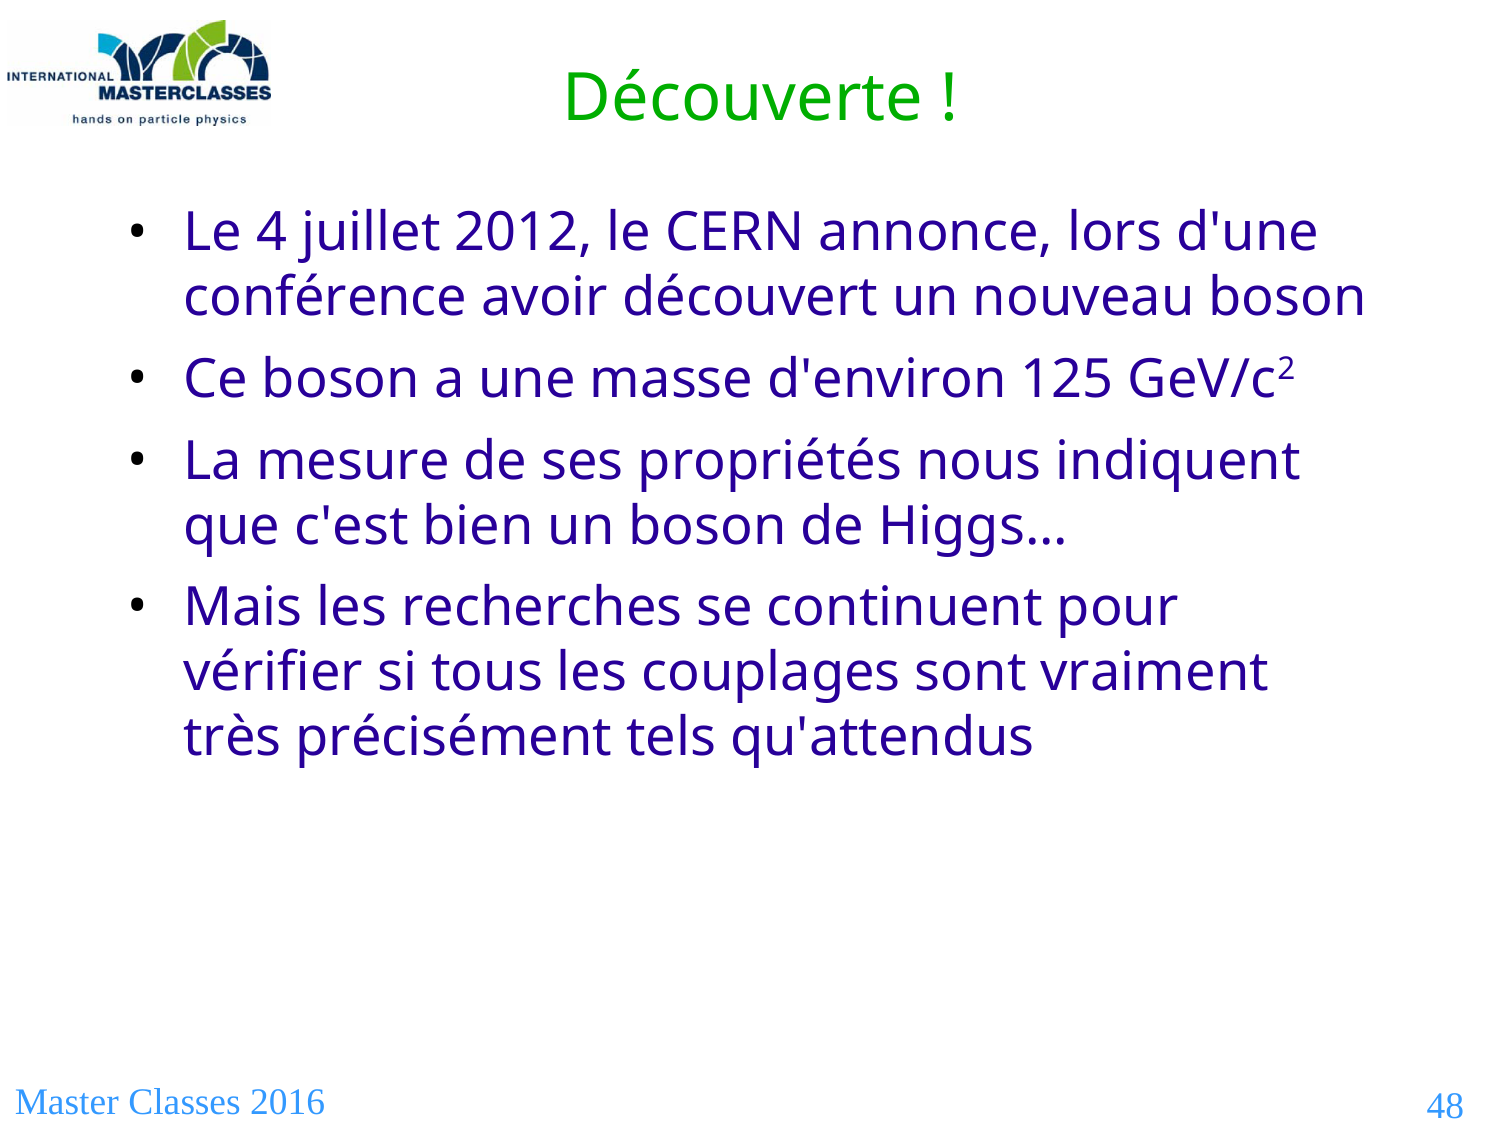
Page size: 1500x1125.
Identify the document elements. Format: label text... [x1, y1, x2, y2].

list Le 4 juillet 2012, le CERN annonce, lors d'une conférence avoir découvert un nouveau boson Ce boson a une masse d'environ 125 GeV/c2 La mesure de ses propriétés nous indiquent que c'est bien un boson de Higgs... Mais les recherches se continuent pour vérifier si tous les couplages sont vraiment très précisément tels qu'attendus [112, 189, 1388, 842]
picture [2, 10, 259, 130]
title Découverte ! [259, 0, 1263, 188]
